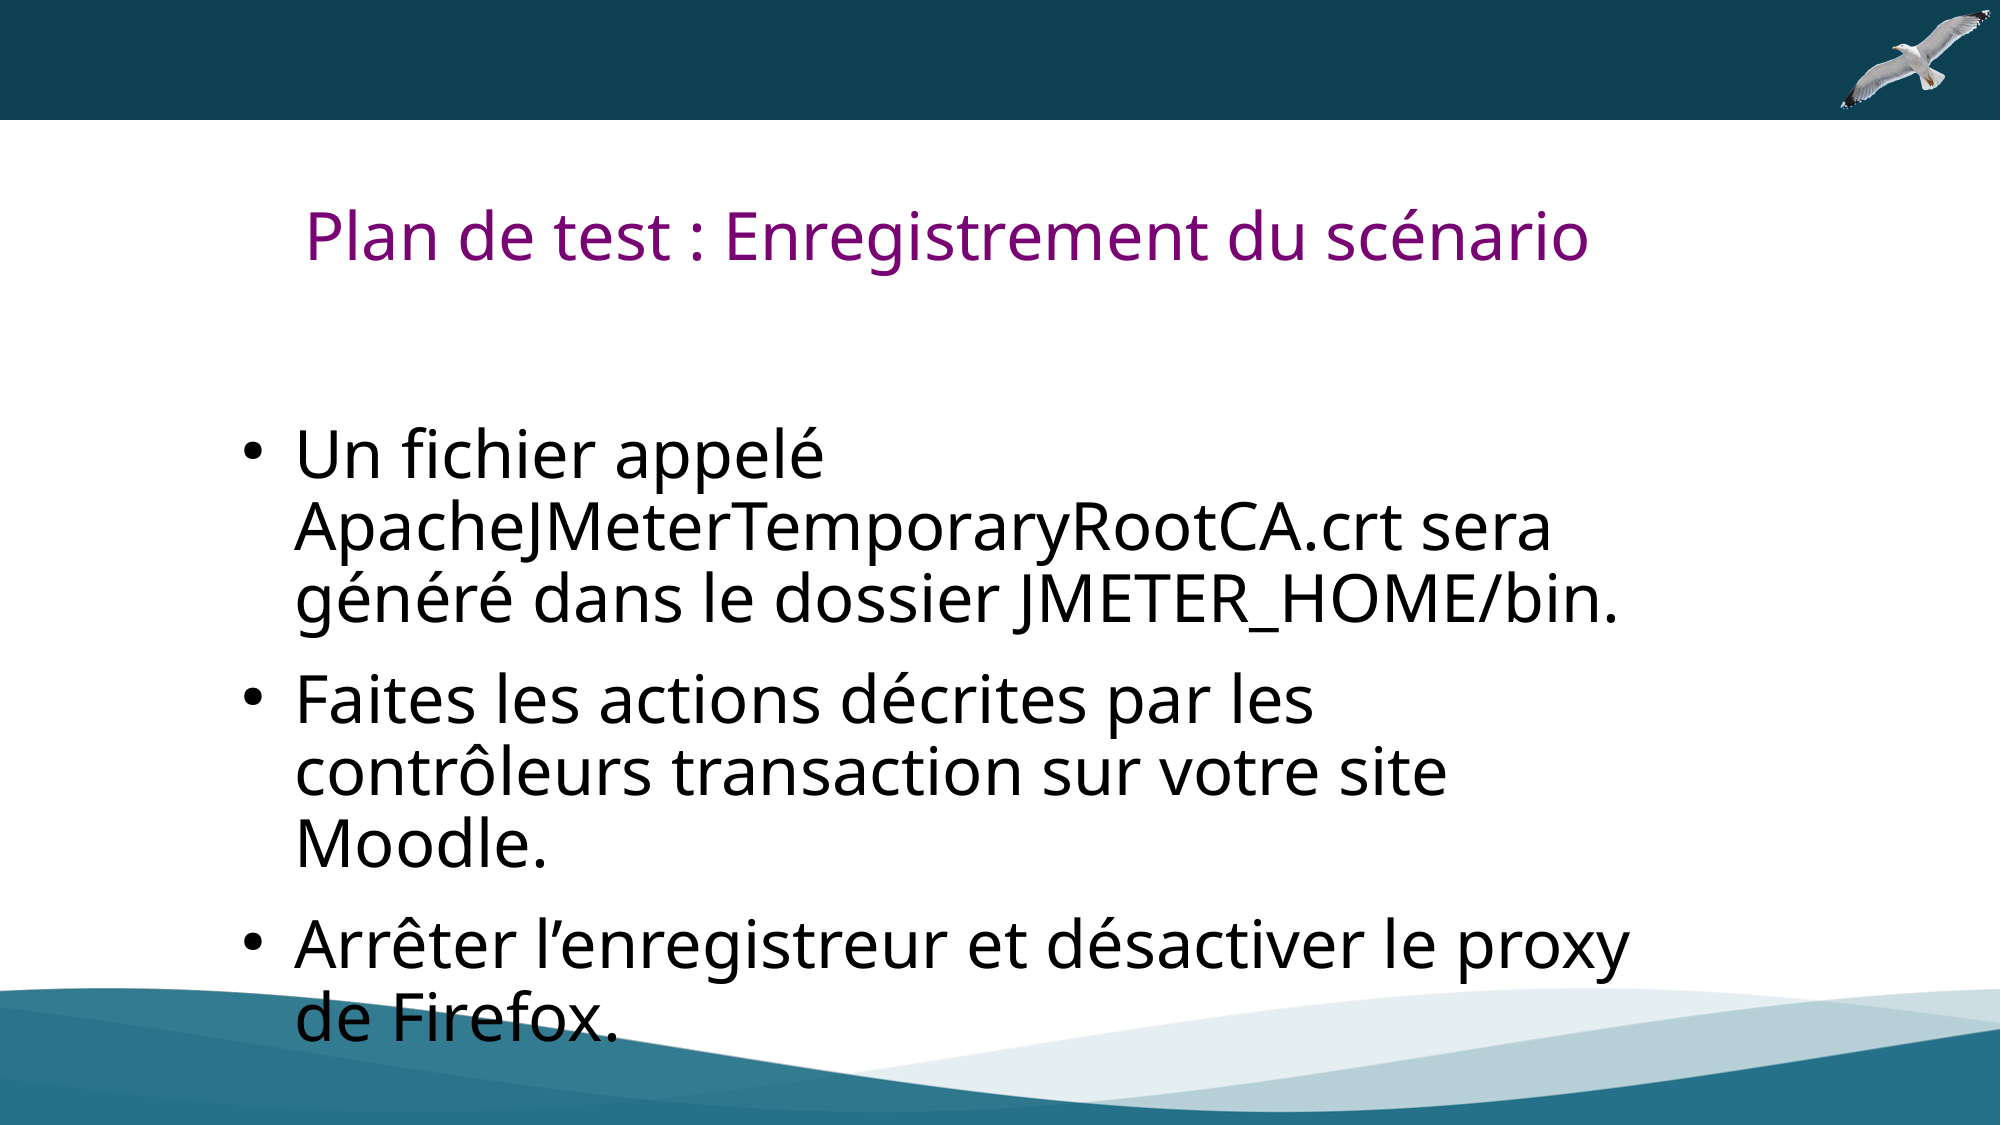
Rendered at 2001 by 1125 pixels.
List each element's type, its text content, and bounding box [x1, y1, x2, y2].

list Plan de test : Enregistrement du scénario [218, 194, 1689, 326]
picture [0, 974, 2000, 1125]
picture [1820, 0, 2000, 120]
list Un fichier appelé ApacheJMeterTemporaryRootCA.crt sera généré dans le dossier JMETER_HOME/bin. Faites les actions décrites par les contrôleurs transaction sur votre site Moodle. Arrêter l’enregistreur et désactiver le proxy de Firefox. [208, 413, 1707, 801]
